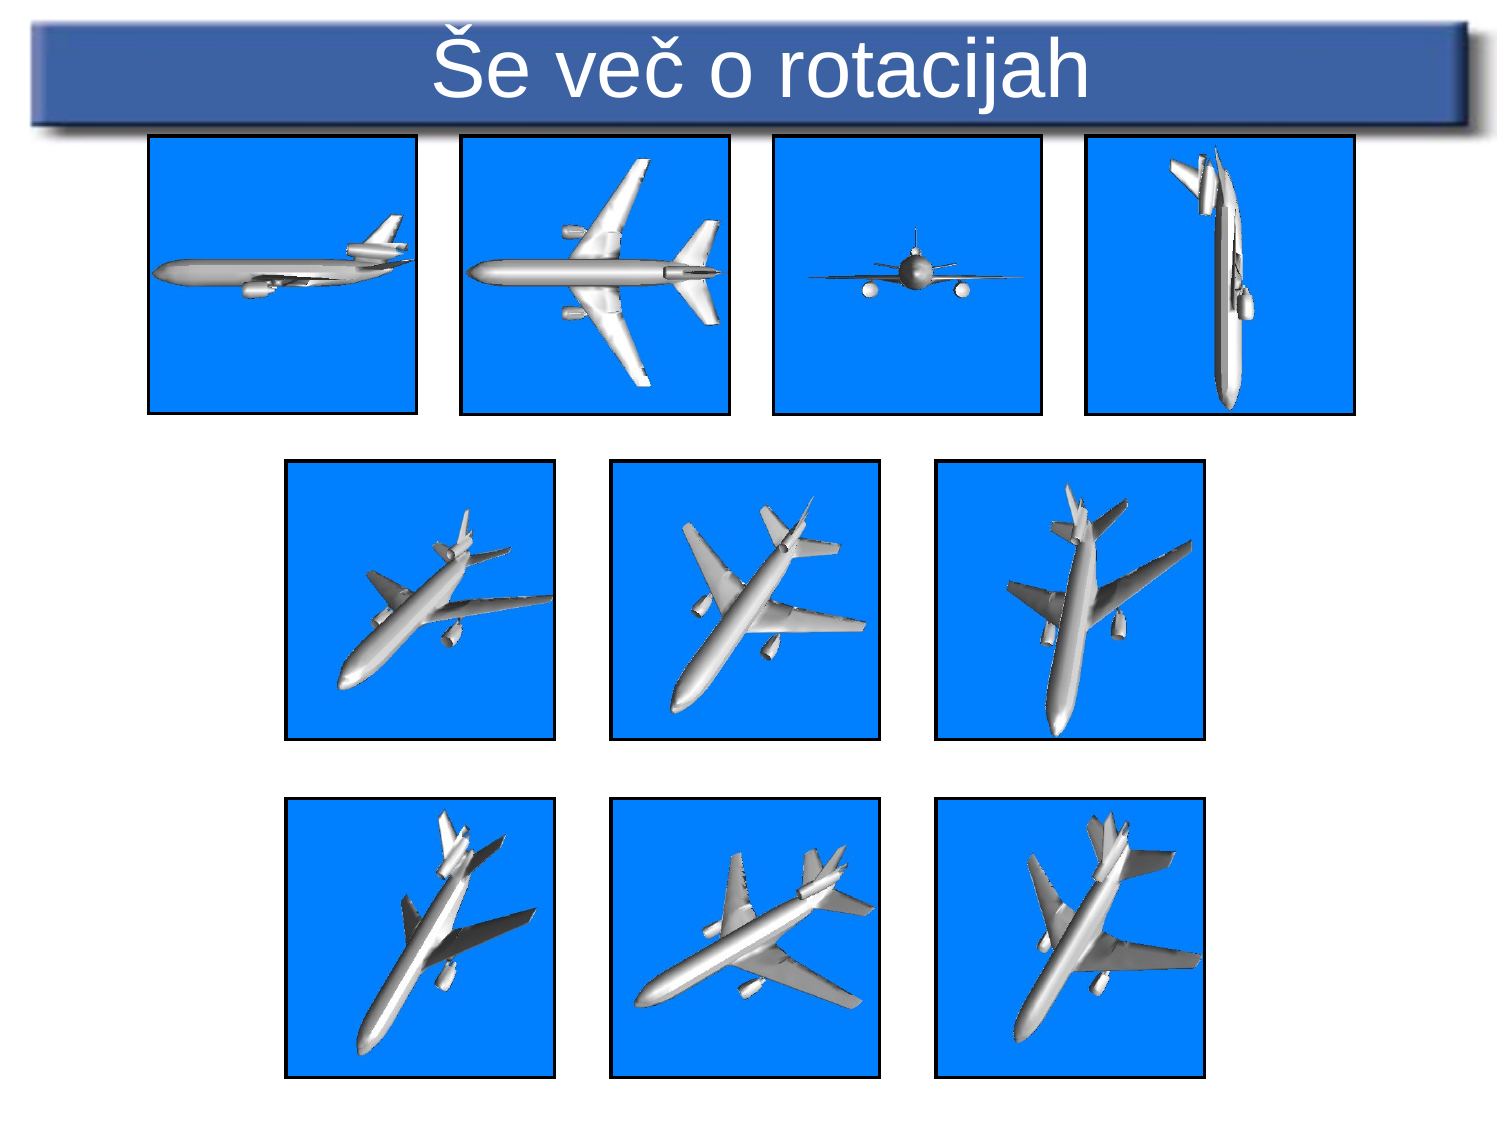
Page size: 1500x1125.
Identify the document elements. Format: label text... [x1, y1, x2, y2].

picture [29, 18, 1497, 146]
picture [462, 137, 728, 414]
picture [150, 137, 416, 413]
picture [612, 800, 878, 1076]
picture [937, 462, 1203, 739]
picture [774, 137, 1041, 414]
title Še več o rotacijah [112, 0, 1388, 122]
picture [937, 800, 1203, 1076]
picture [287, 800, 553, 1076]
picture [1087, 137, 1353, 414]
picture [612, 462, 878, 739]
picture [287, 462, 553, 739]
